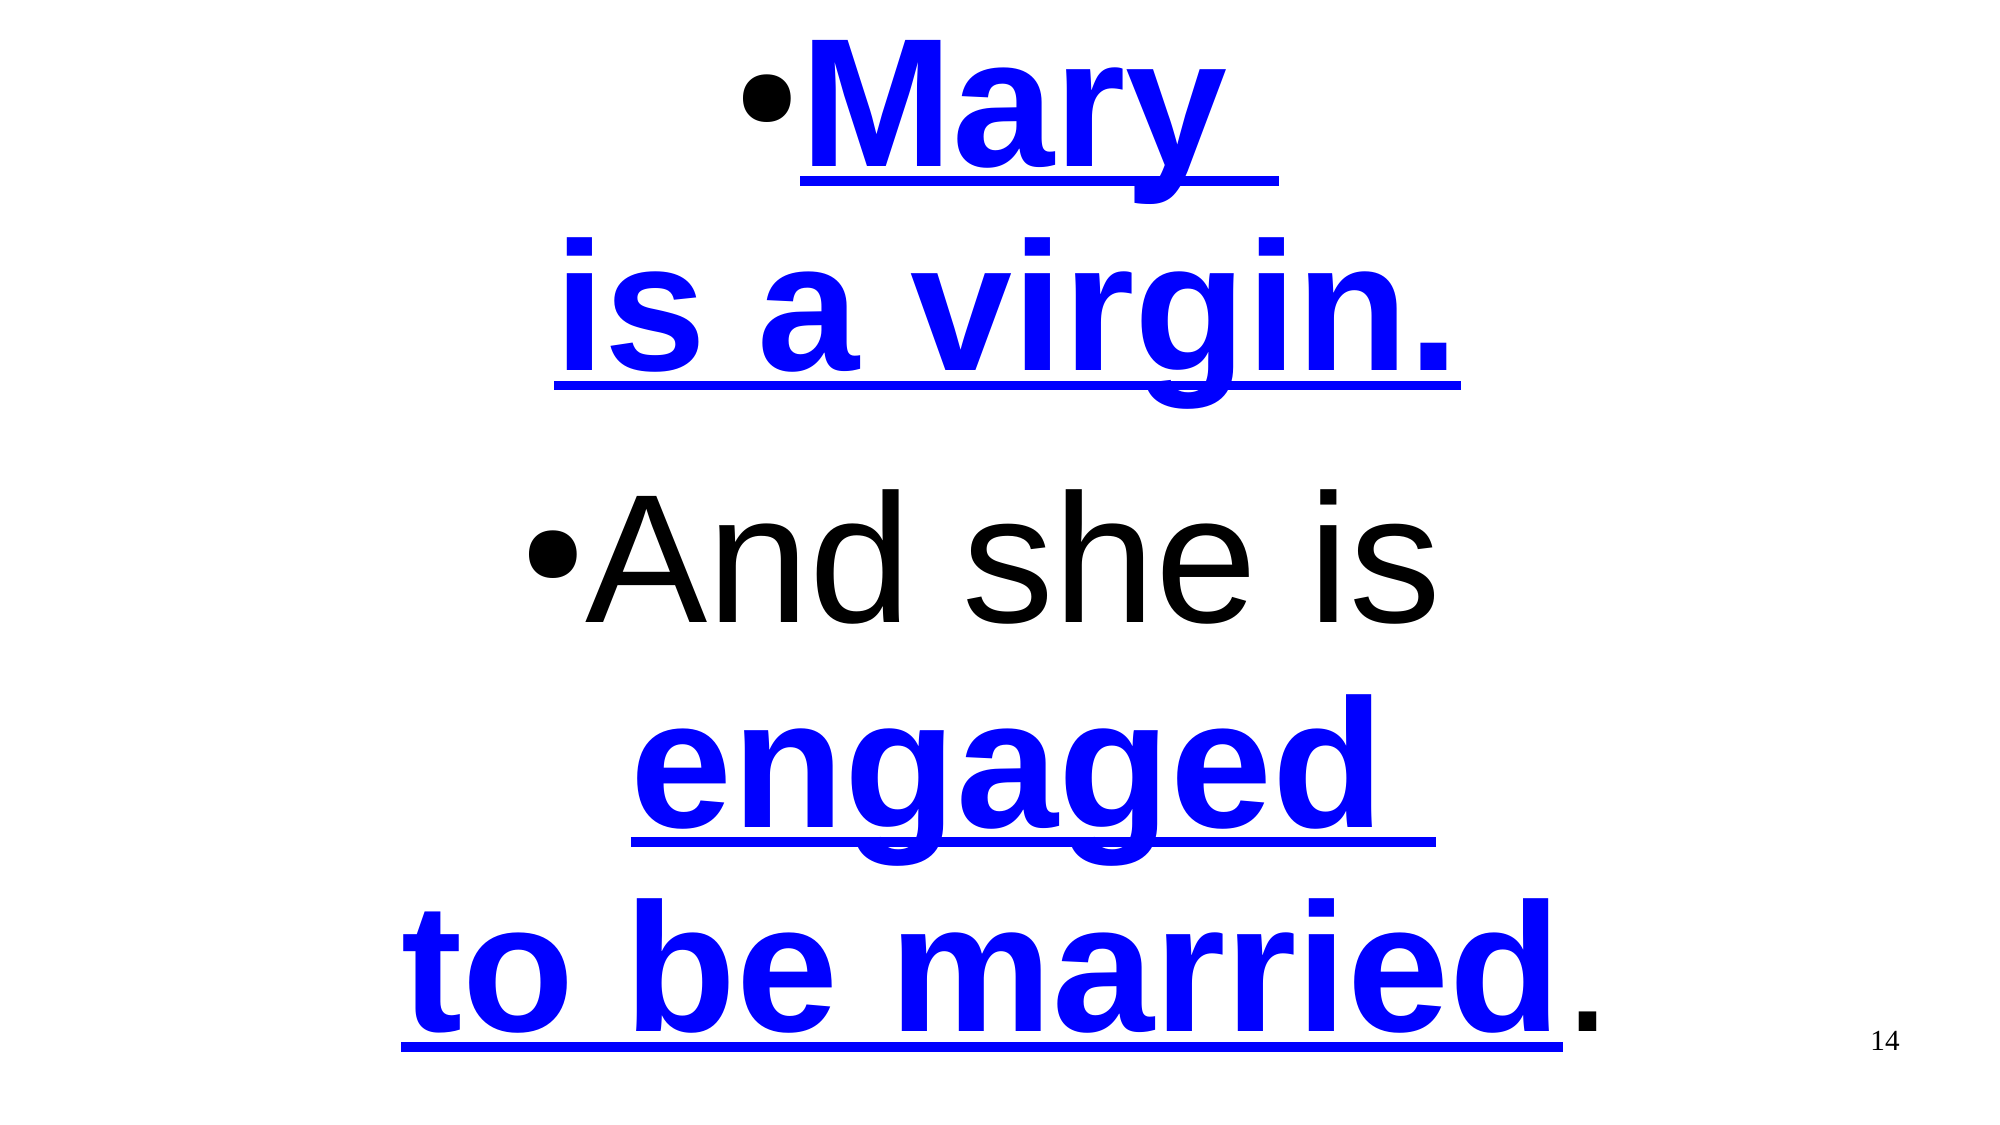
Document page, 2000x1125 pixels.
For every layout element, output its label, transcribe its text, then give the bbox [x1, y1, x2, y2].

list Mary is a virgin. And she is engaged to be married. [0, 0, 1996, 1123]
